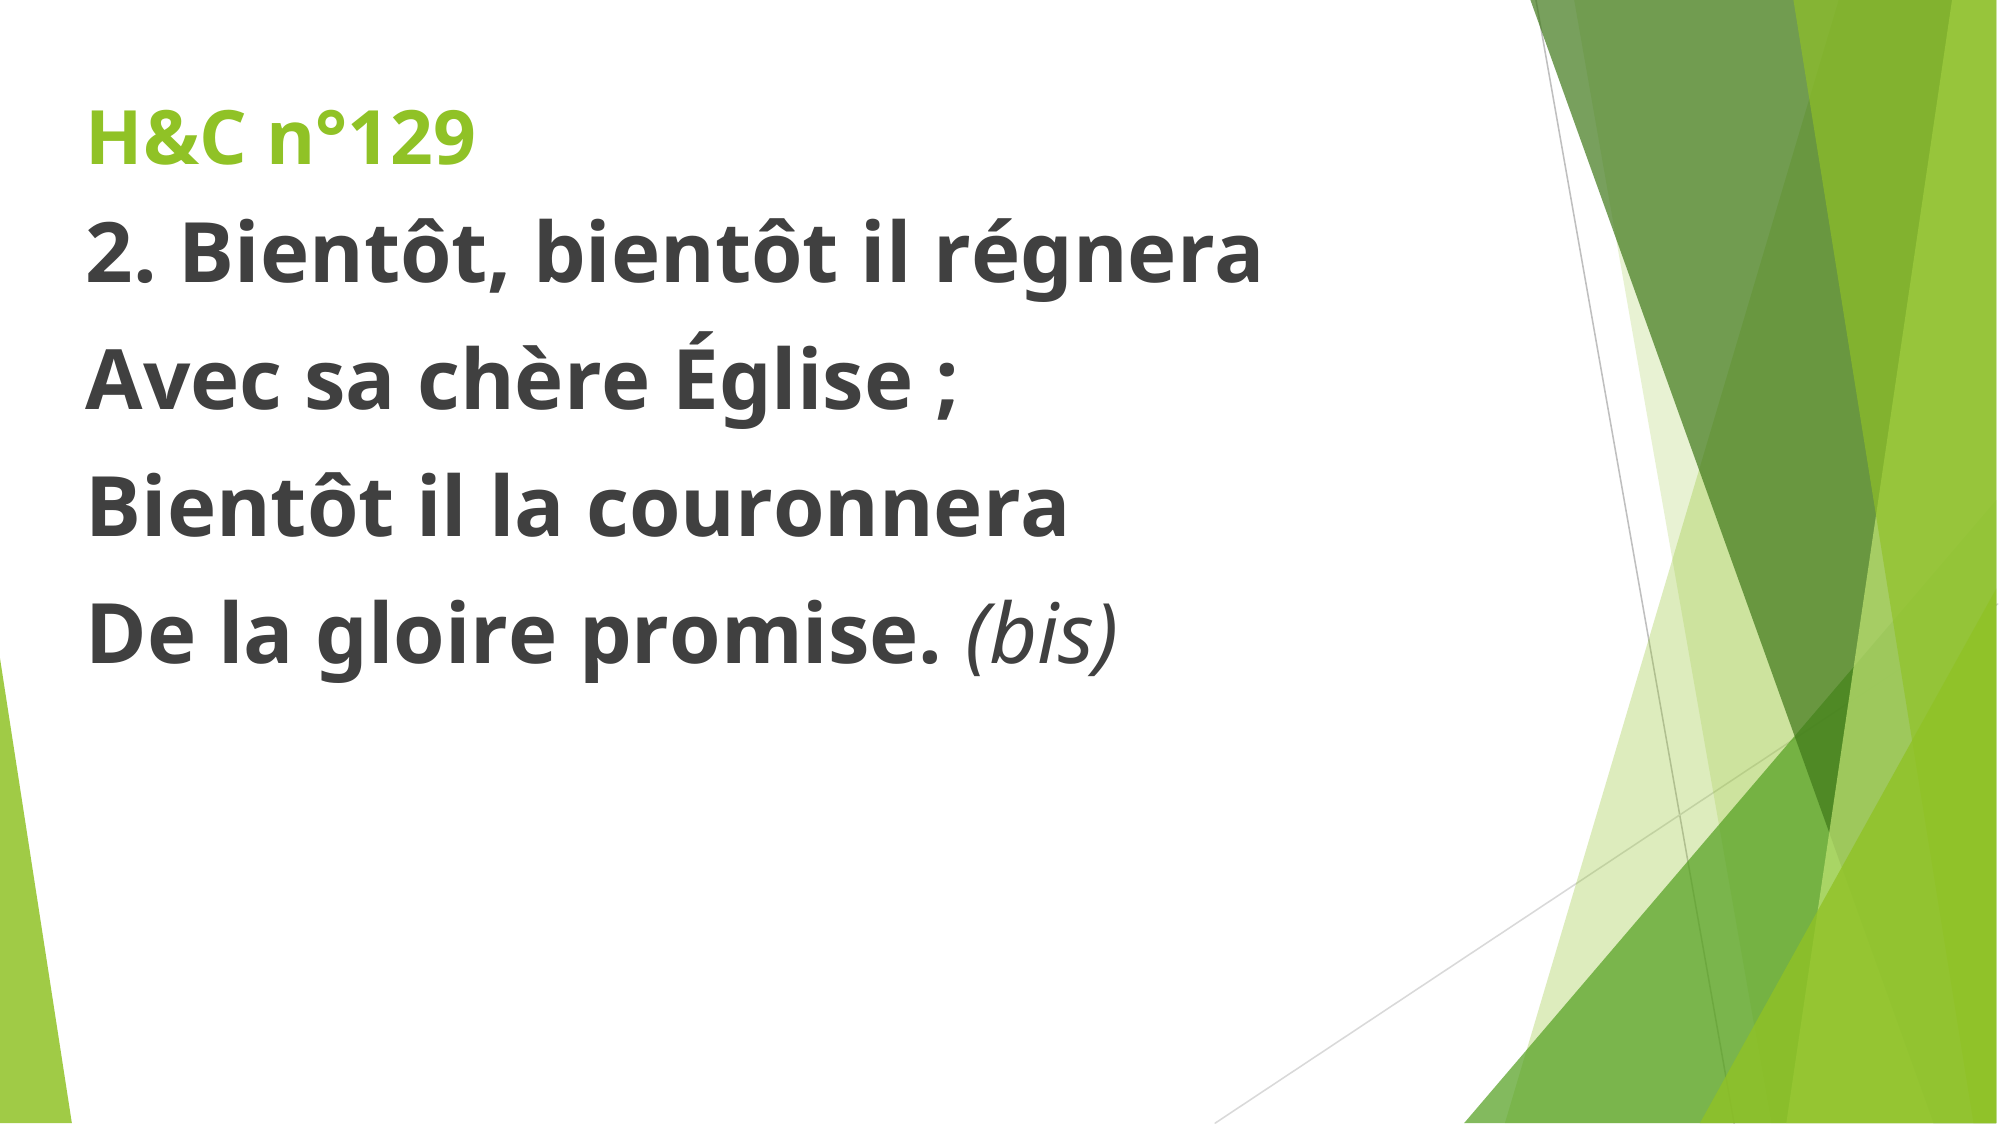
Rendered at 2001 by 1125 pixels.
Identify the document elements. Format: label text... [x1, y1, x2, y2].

text_box 2. Bientôt, bientôt il régnera Avec sa chère Église ; Bientôt il la couronnera De la gloire promise. (bis) [70, 177, 2001, 1075]
text_box H&C n°129 [70, 82, 863, 177]
